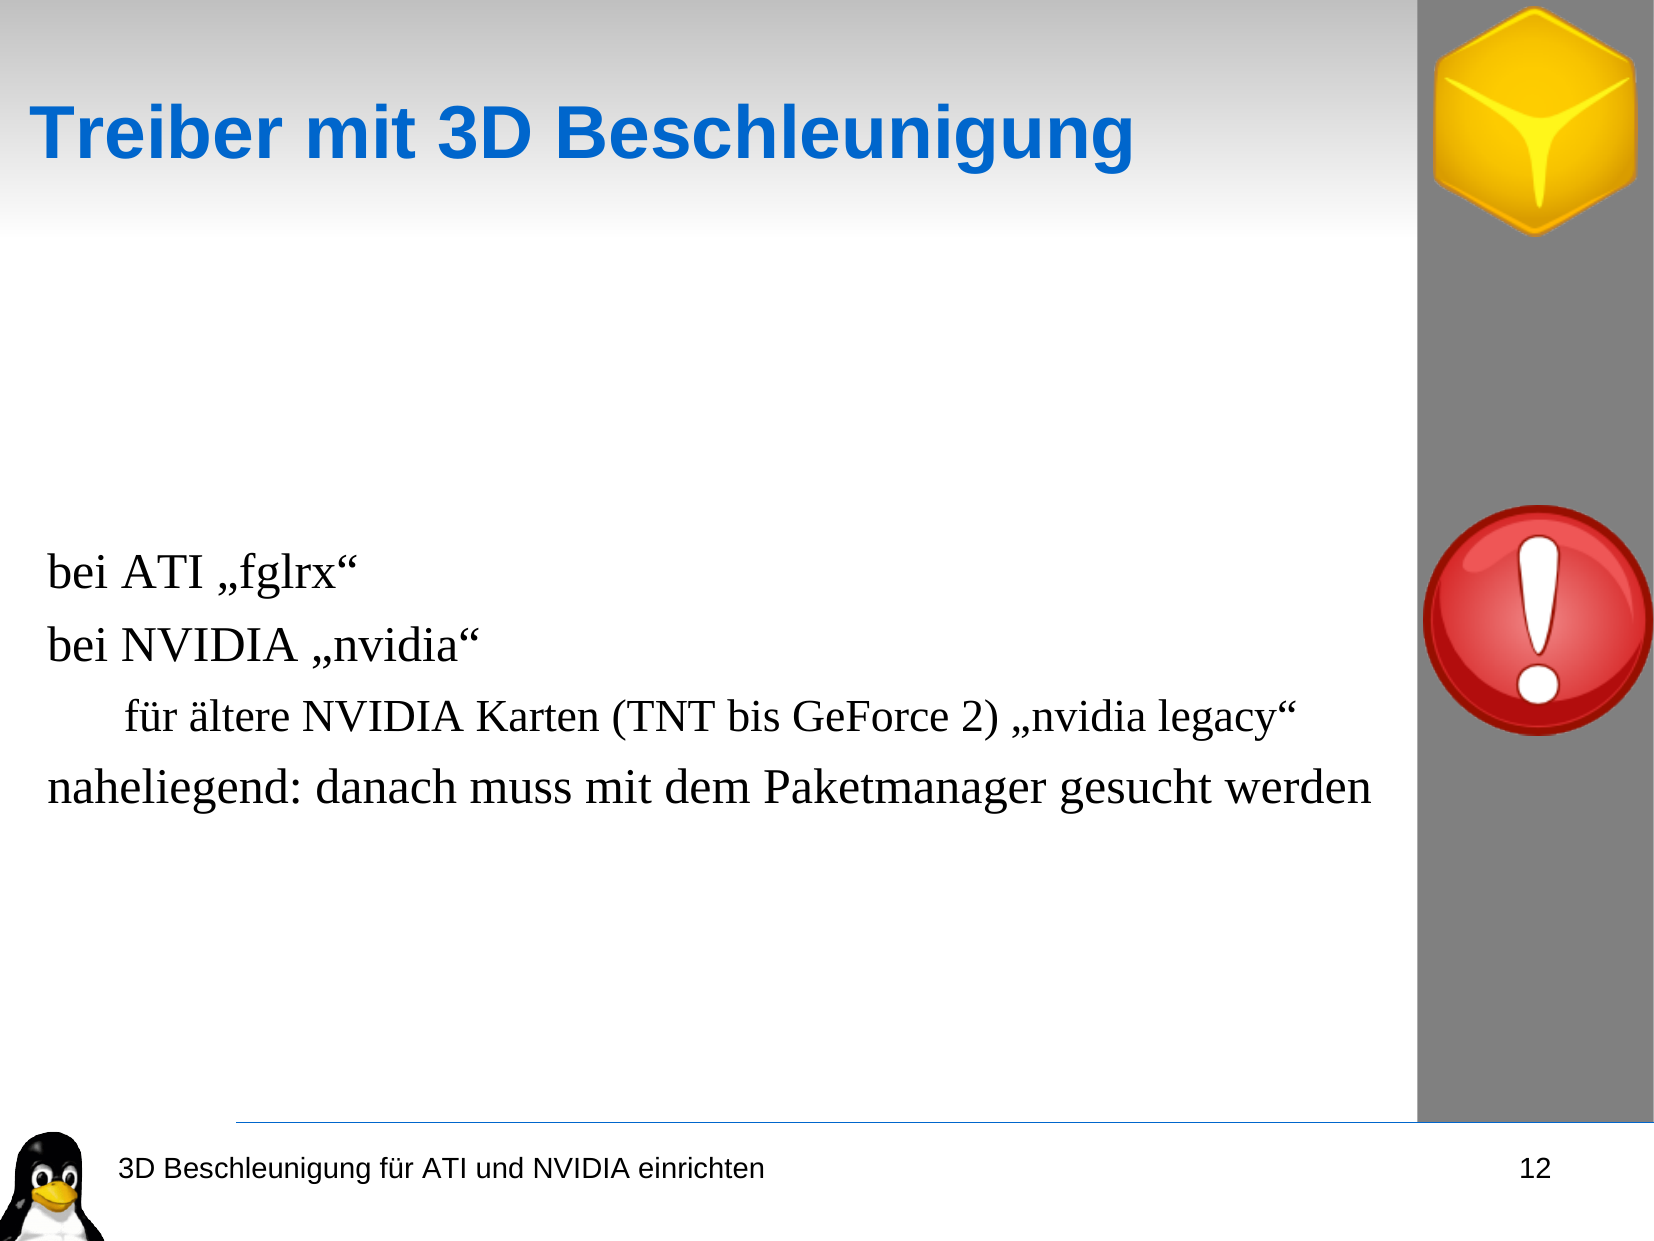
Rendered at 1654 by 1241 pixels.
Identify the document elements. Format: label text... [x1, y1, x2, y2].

picture [1433, 6, 1638, 237]
picture [139, 1160, 148, 1176]
title Treiber mit 3D Beschleunigung [29, 29, 1388, 237]
picture [0, 1121, 148, 1241]
list bei ATI „fglrx“ bei NVIDIA „nvidia“ für ältere NVIDIA Karten (TNT bis GeForce 2) „nvidia legacy“ naheliegend: danach muss mit dem Paketmanager gesucht werden [29, 265, 1388, 1093]
picture [1423, 505, 1654, 736]
